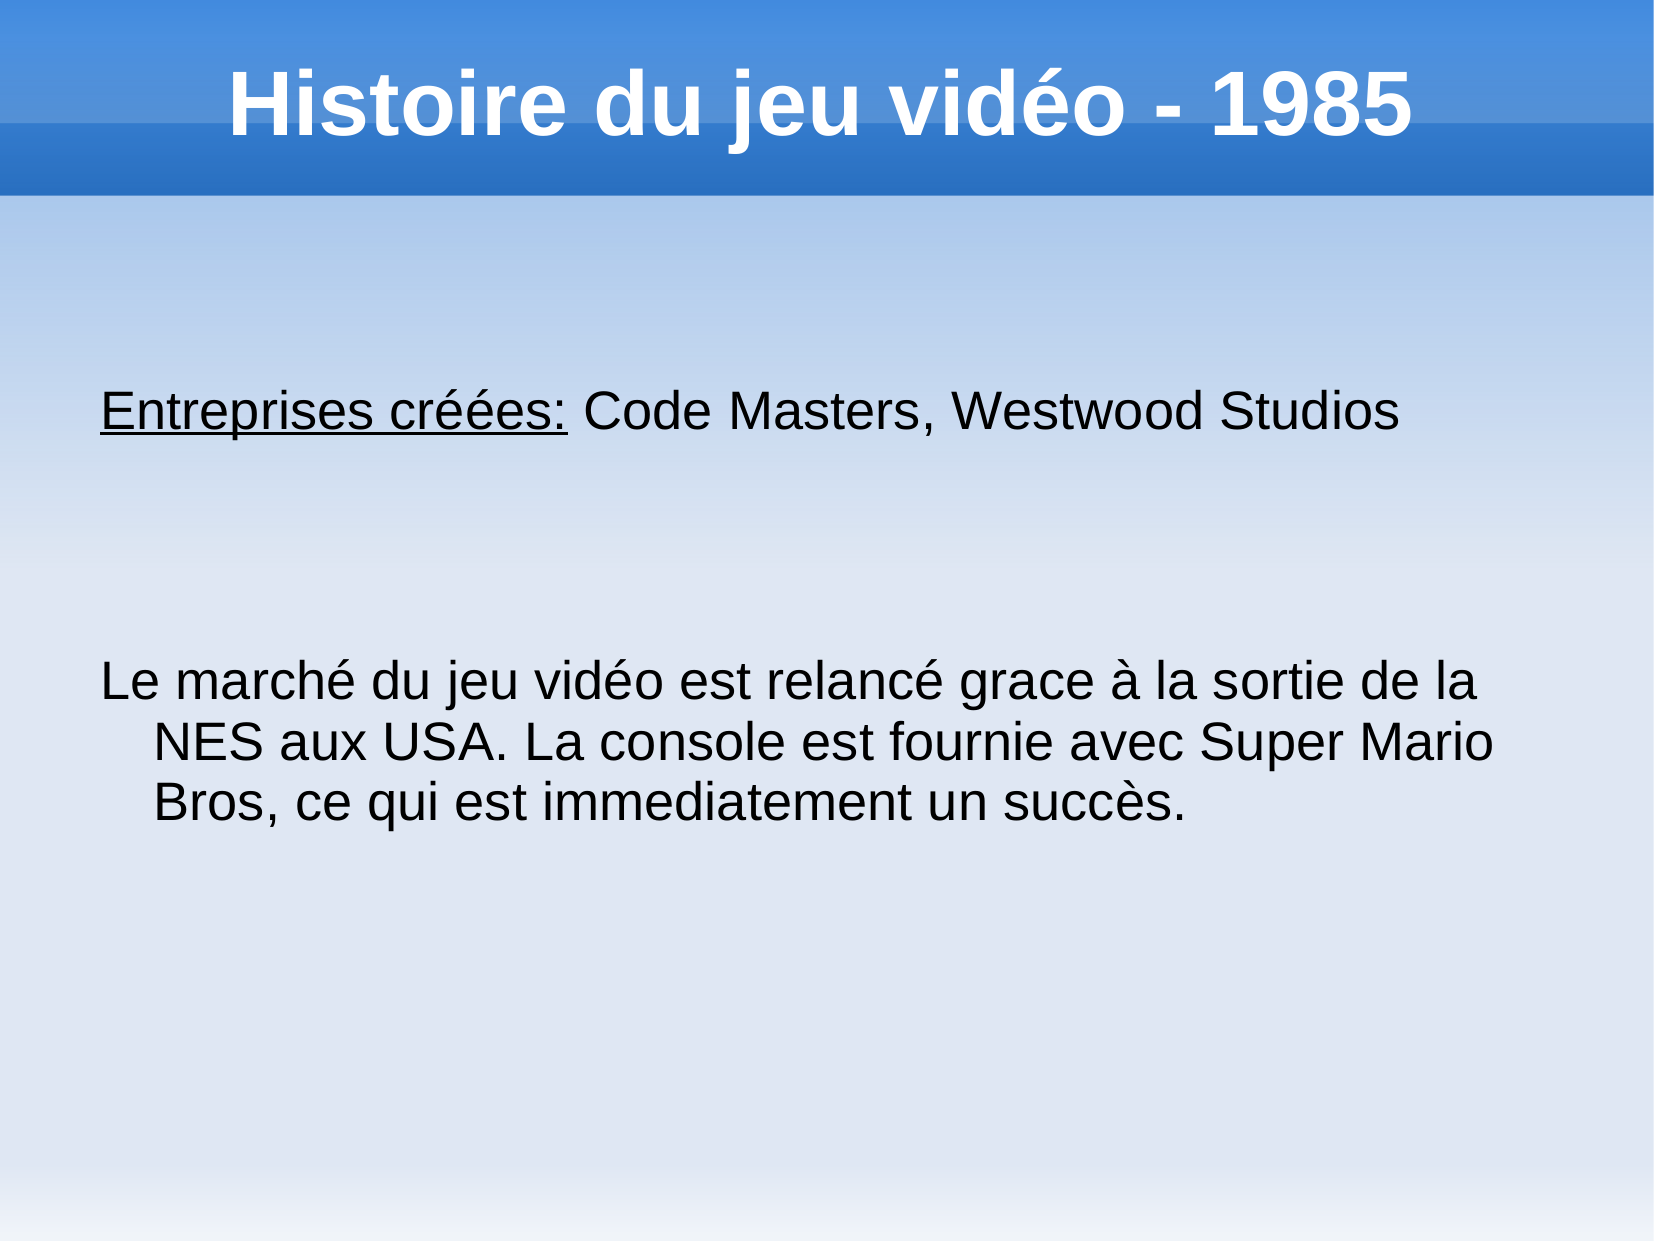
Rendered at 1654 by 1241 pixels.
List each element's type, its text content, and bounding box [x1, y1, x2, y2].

picture [0, 0, 1654, 1241]
list Entreprises créées: Code Masters, Westwood Studios Le marché du jeu vidéo est relancé grace à la sortie de la NES aux USA. La console est fournie avec Super Mario Bros, ce qui est immediatement un succès. [82, 290, 1571, 1094]
title Histoire du jeu vidéo - 1985 [76, 7, 1565, 200]
